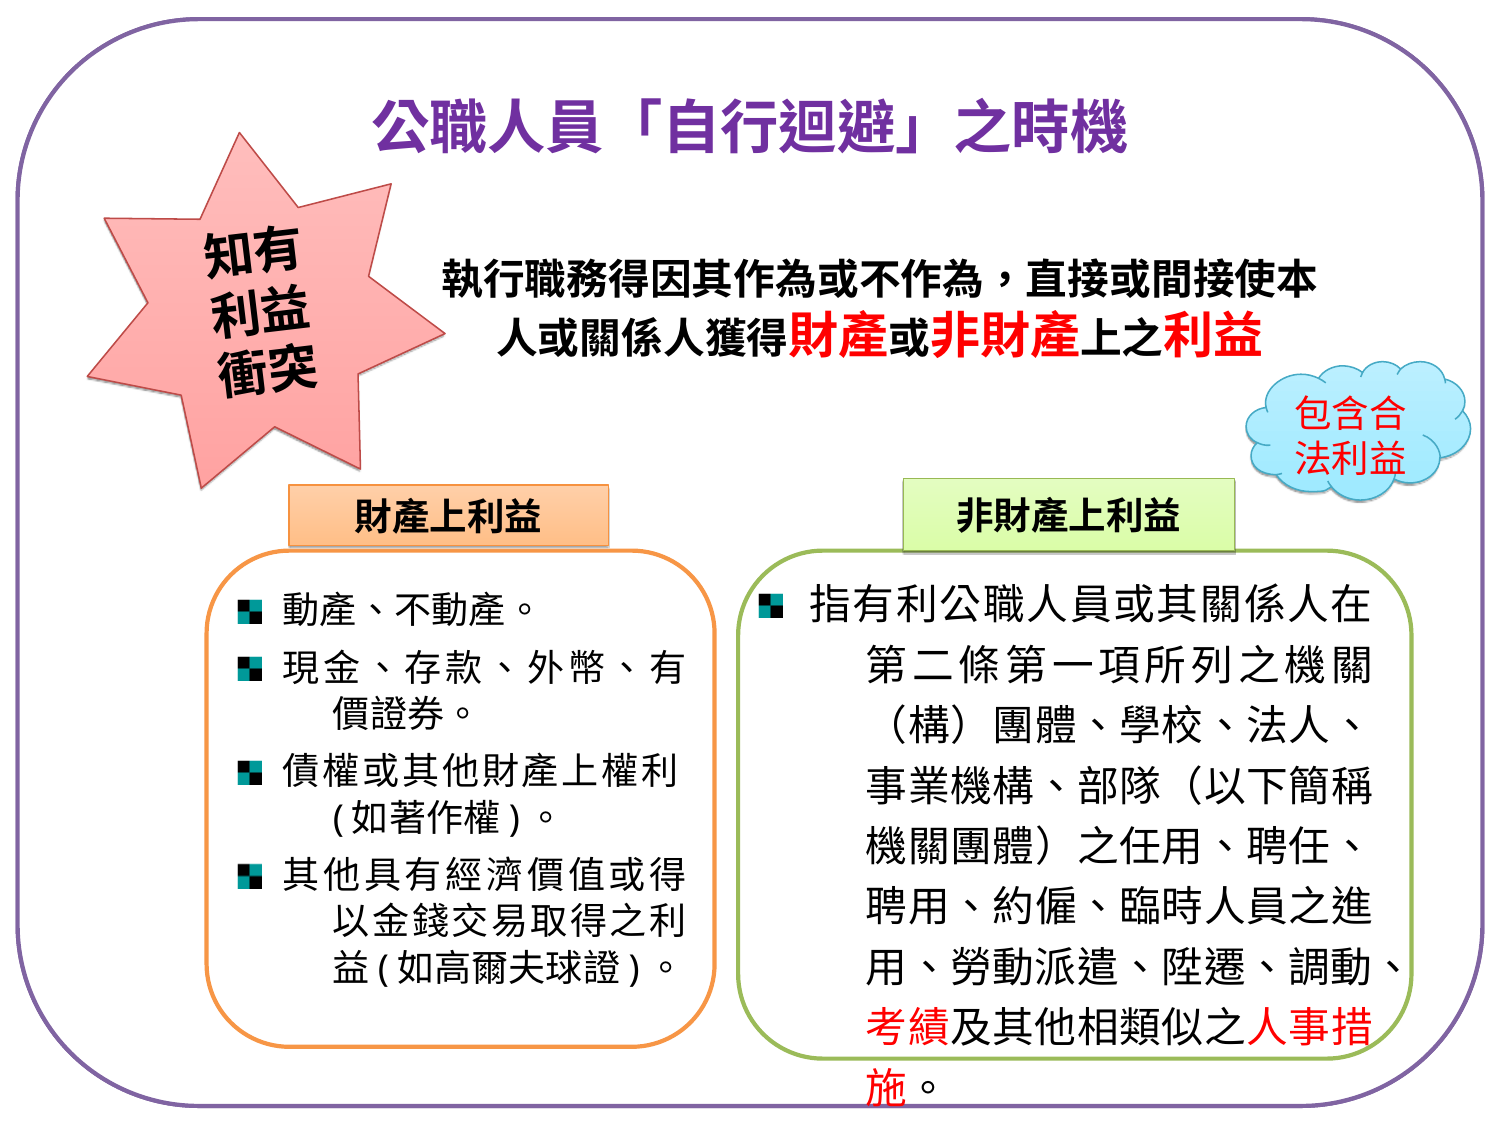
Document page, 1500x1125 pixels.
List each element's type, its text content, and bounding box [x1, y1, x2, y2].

text_box [228, 550, 693, 577]
text_box 執行職務得因其作為或不作為，直接或間接使本人或關係人獲得財產或非財產上之利益 [407, 204, 1353, 412]
text_box [1388, 576, 1412, 1033]
list 動產、不動產。 現金、存款、外幣、有價證券。 債權或其他財產上權利(如著作權)。 其他具有經濟價值或得以金錢交易取得之利益(如高爾夫球證)。 [217, 577, 702, 1047]
title 公職人員「自行迴避」之時機 [75, 30, 1426, 219]
text_box [784, 550, 1366, 560]
text_box 財產上利益 [289, 485, 608, 546]
text_box [702, 589, 715, 1008]
text_box 知有利益衝突 [87, 132, 446, 489]
text_box 包含合法利益 [1246, 361, 1471, 501]
text_box 非財產上利益 [903, 478, 1234, 551]
text_box [206, 593, 217, 1005]
text_box 指有利公職人員或其關係人在第二條第一項所列之機關（構）團體、學校、法人、事業機構、部隊（以下簡稱機關團體）之任用、聘任、聘用、約僱、臨時人員之進用、勞動派遣、陞遷、調動、考績及其他相類似之人事措施。 [738, 560, 1388, 1106]
